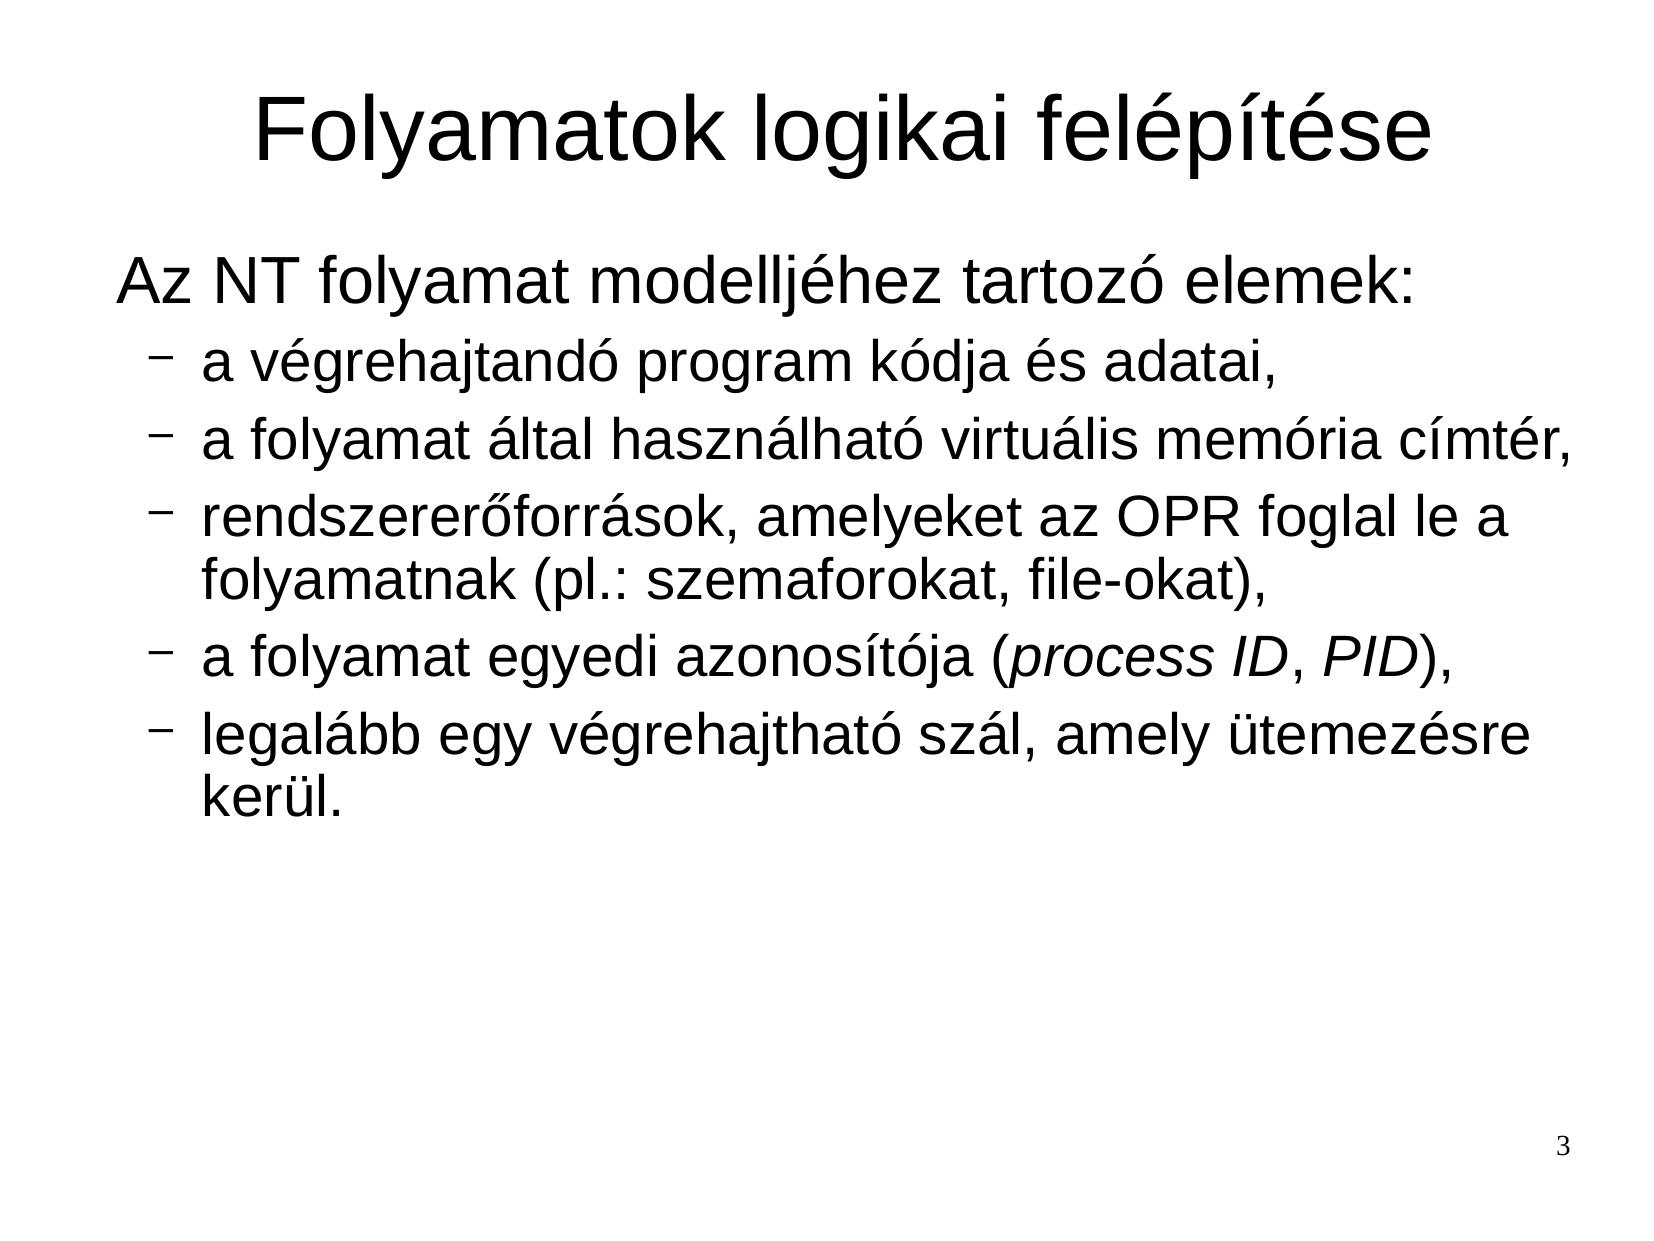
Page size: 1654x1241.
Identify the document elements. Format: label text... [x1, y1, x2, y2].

list Az NT folyamat modelljéhez tartozó elemek: a végrehajtandó program kódja és adatai, a folyamat által használható virtuális memória címtér, rendszererőforrások, amelyeket az OPR foglal le a folyamatnak (pl.: szemaforokat, file-okat), a folyamat egyedi azonosítója (process ID, PID), legalább egy végrehajtható szál, amely ütemezésre kerül. [45, 229, 1609, 1180]
title Folyamatok logikai felépítése [123, 20, 1530, 228]
